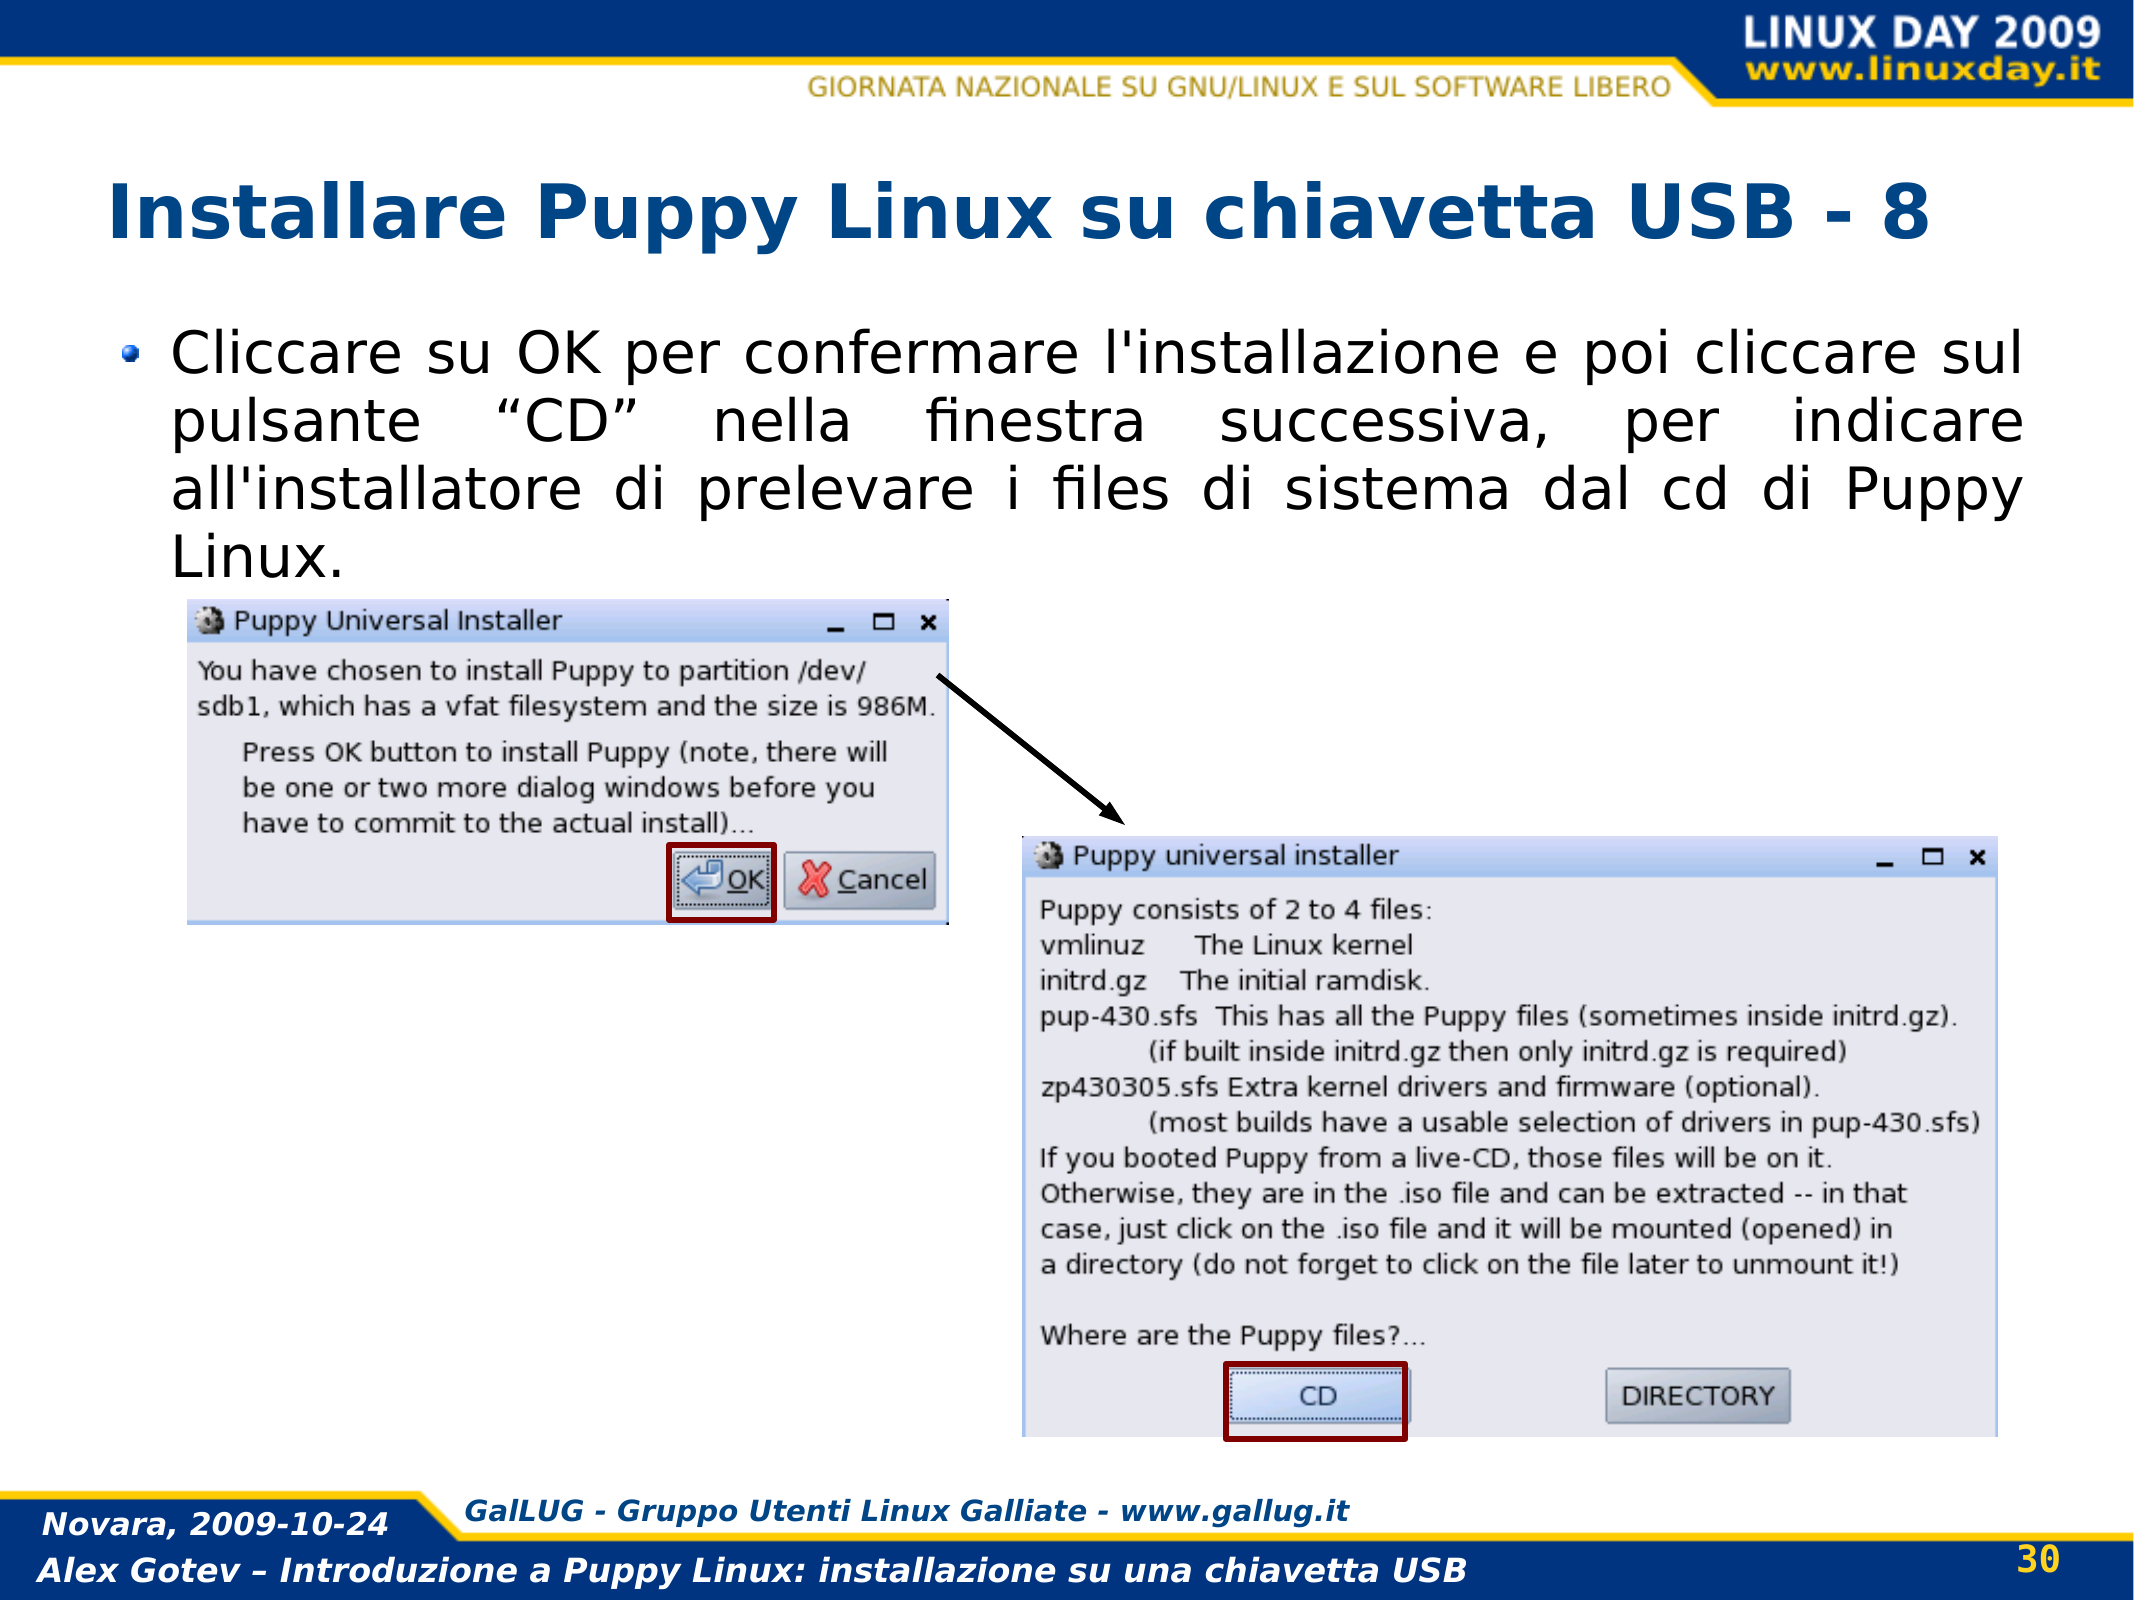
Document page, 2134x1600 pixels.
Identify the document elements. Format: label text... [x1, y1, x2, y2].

title Installare Puppy Linux su chiavetta USB - 8 [106, 159, 2080, 267]
picture [0, 0, 2134, 1600]
list Cliccare su OK per confermare l'installazione e poi cliccare sul pulsante “CD” nella finestra successiva, per indicare all'installatore di prelevare i files di sistema dal cd di Puppy Linux. [106, 319, 2027, 1441]
